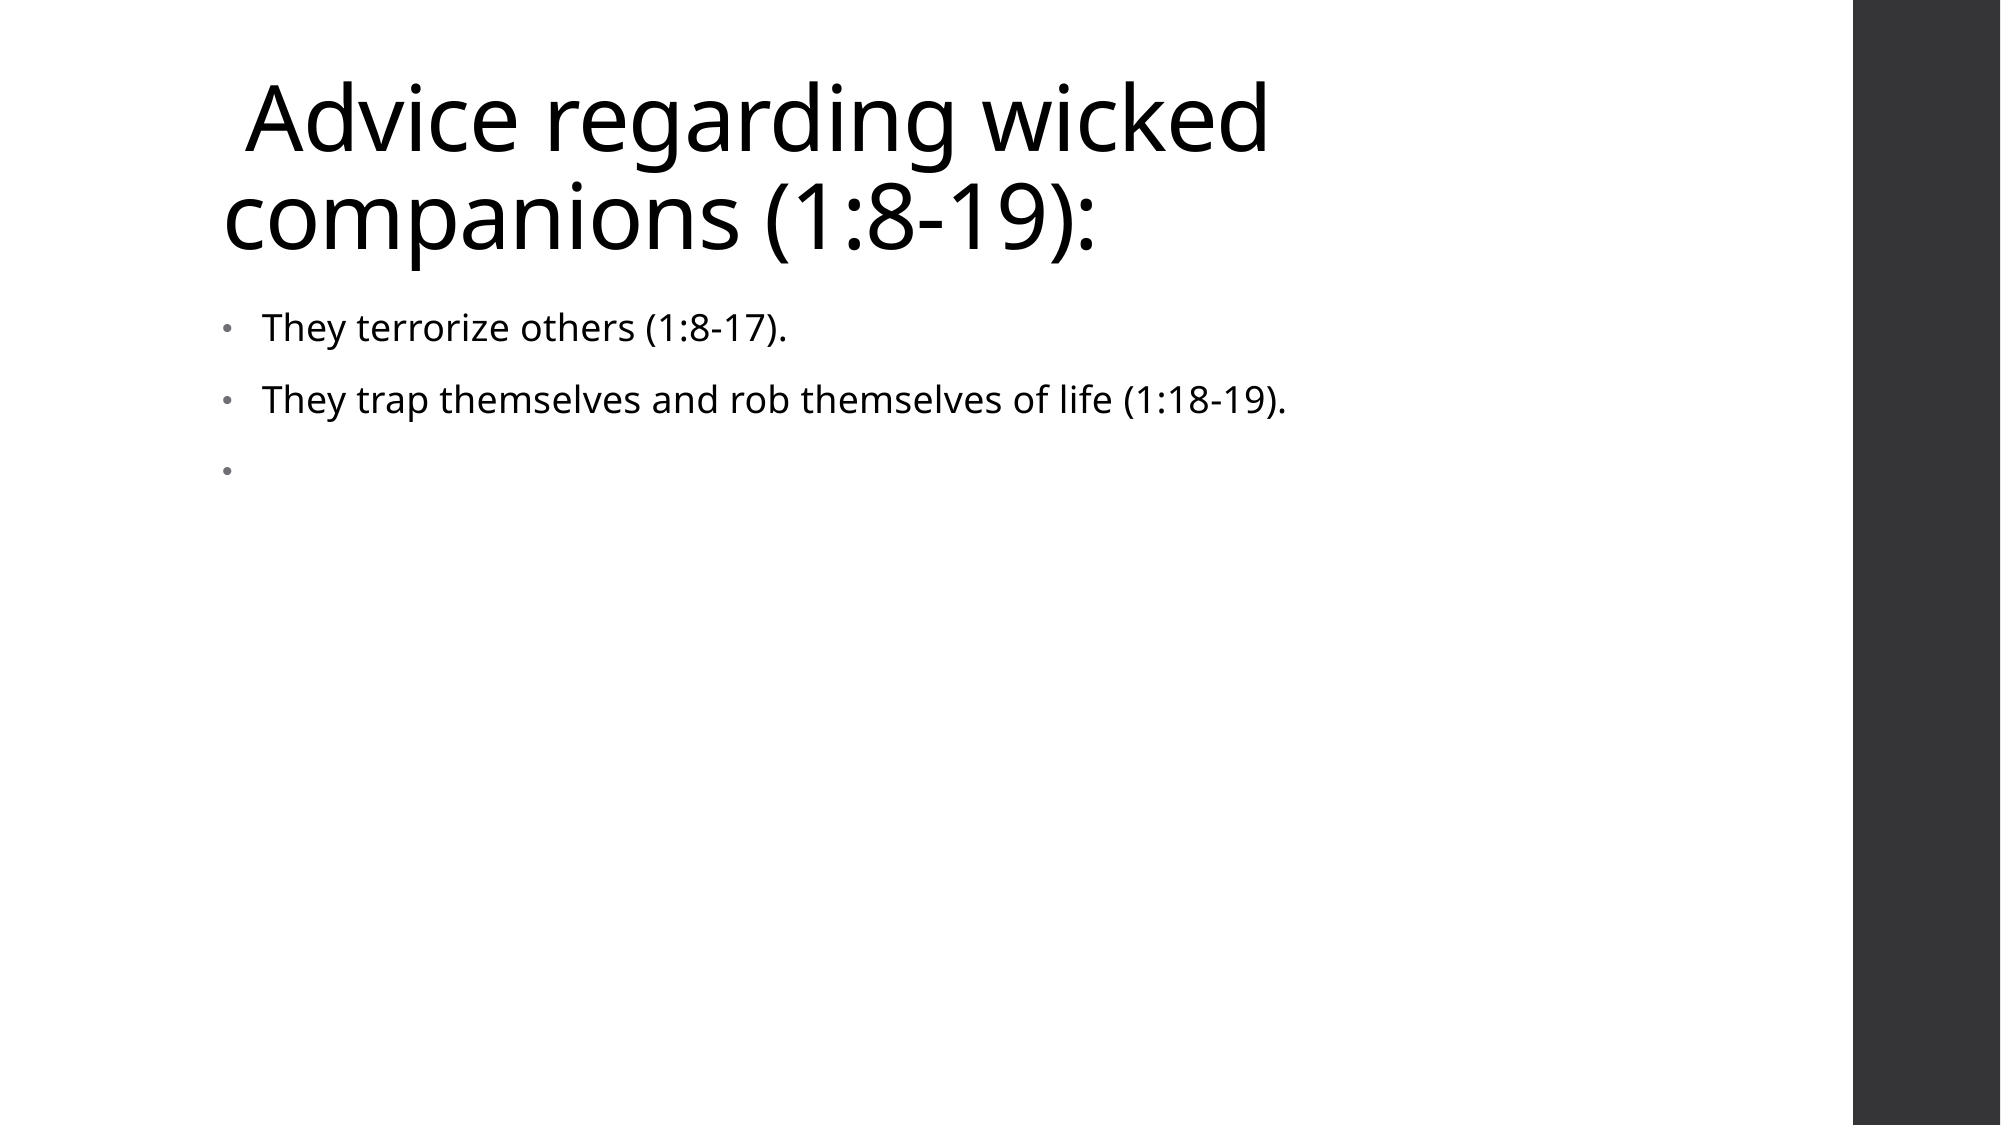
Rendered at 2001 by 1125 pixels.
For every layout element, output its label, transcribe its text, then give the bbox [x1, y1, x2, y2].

list They terrorize others (1:8-17). They trap themselves and rob themselves of life (1:18-19). [206, 299, 1617, 1014]
title Advice regarding wicked companions (1:8-19): [206, 60, 1797, 278]
